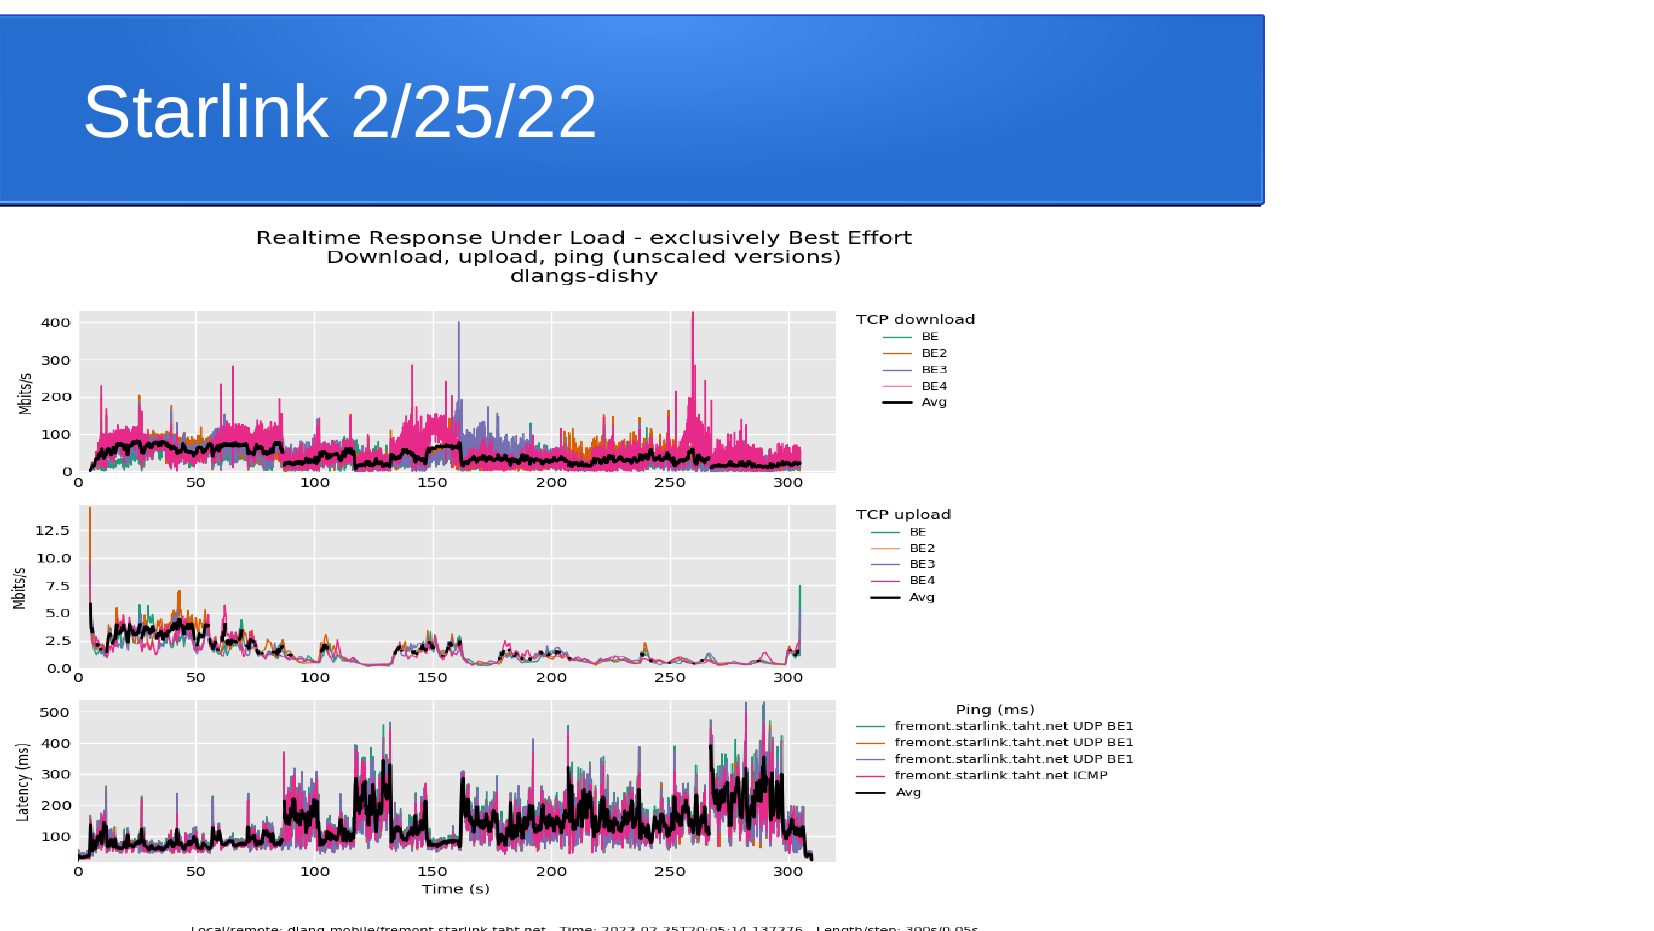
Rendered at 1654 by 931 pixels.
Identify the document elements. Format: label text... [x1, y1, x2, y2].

picture [0, 224, 1261, 931]
title Starlink 2/25/22 [82, 35, 1235, 189]
